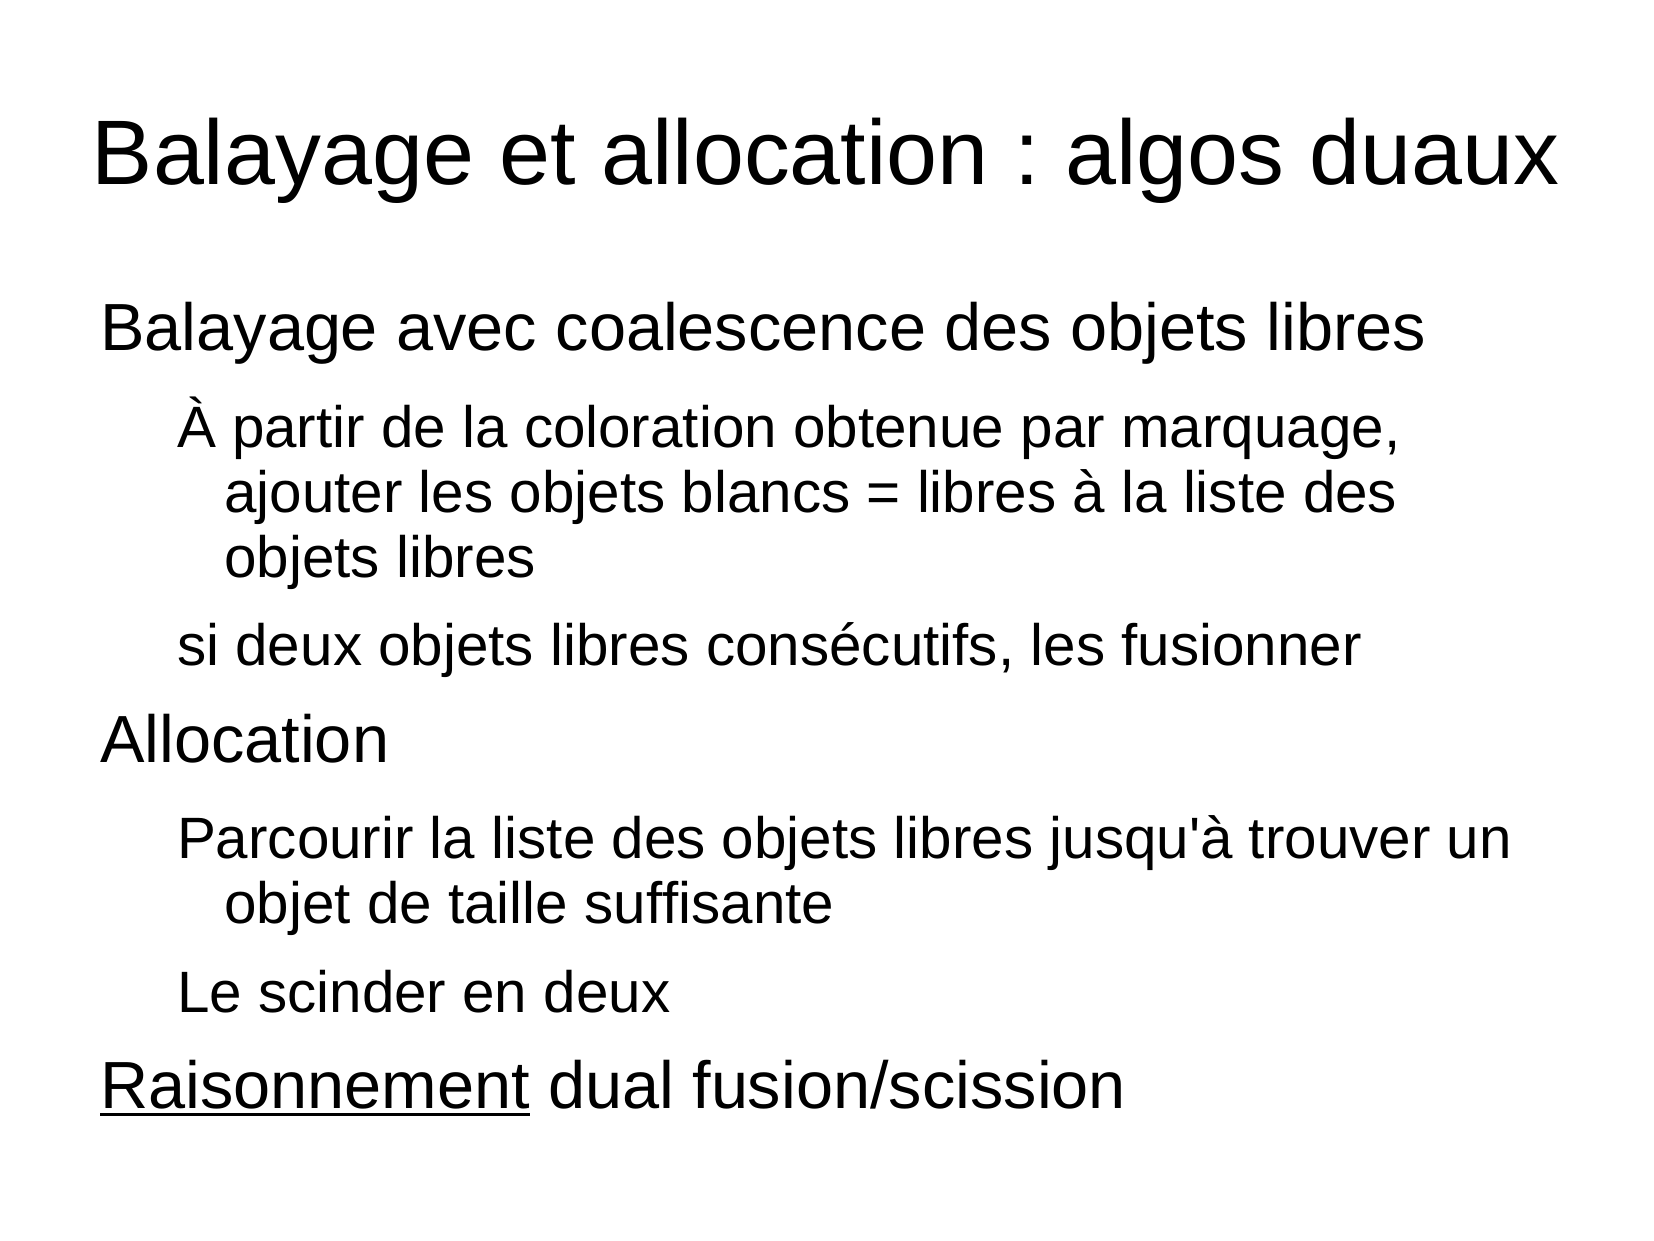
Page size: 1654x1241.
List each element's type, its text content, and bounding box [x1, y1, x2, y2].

list Balayage avec coalescence des objets libres À partir de la coloration obtenue par marquage, ajouter les objets blancs = libres à la liste des objets libres si deux objets libres consécutifs, les fusionner Allocation Parcourir la liste des objets libres jusqu'à trouver un objet de taille suffisante Le scinder en deux Raisonnement dual fusion/scission [82, 290, 1571, 1201]
title Balayage et allocation : algos duaux [82, 56, 1571, 250]
